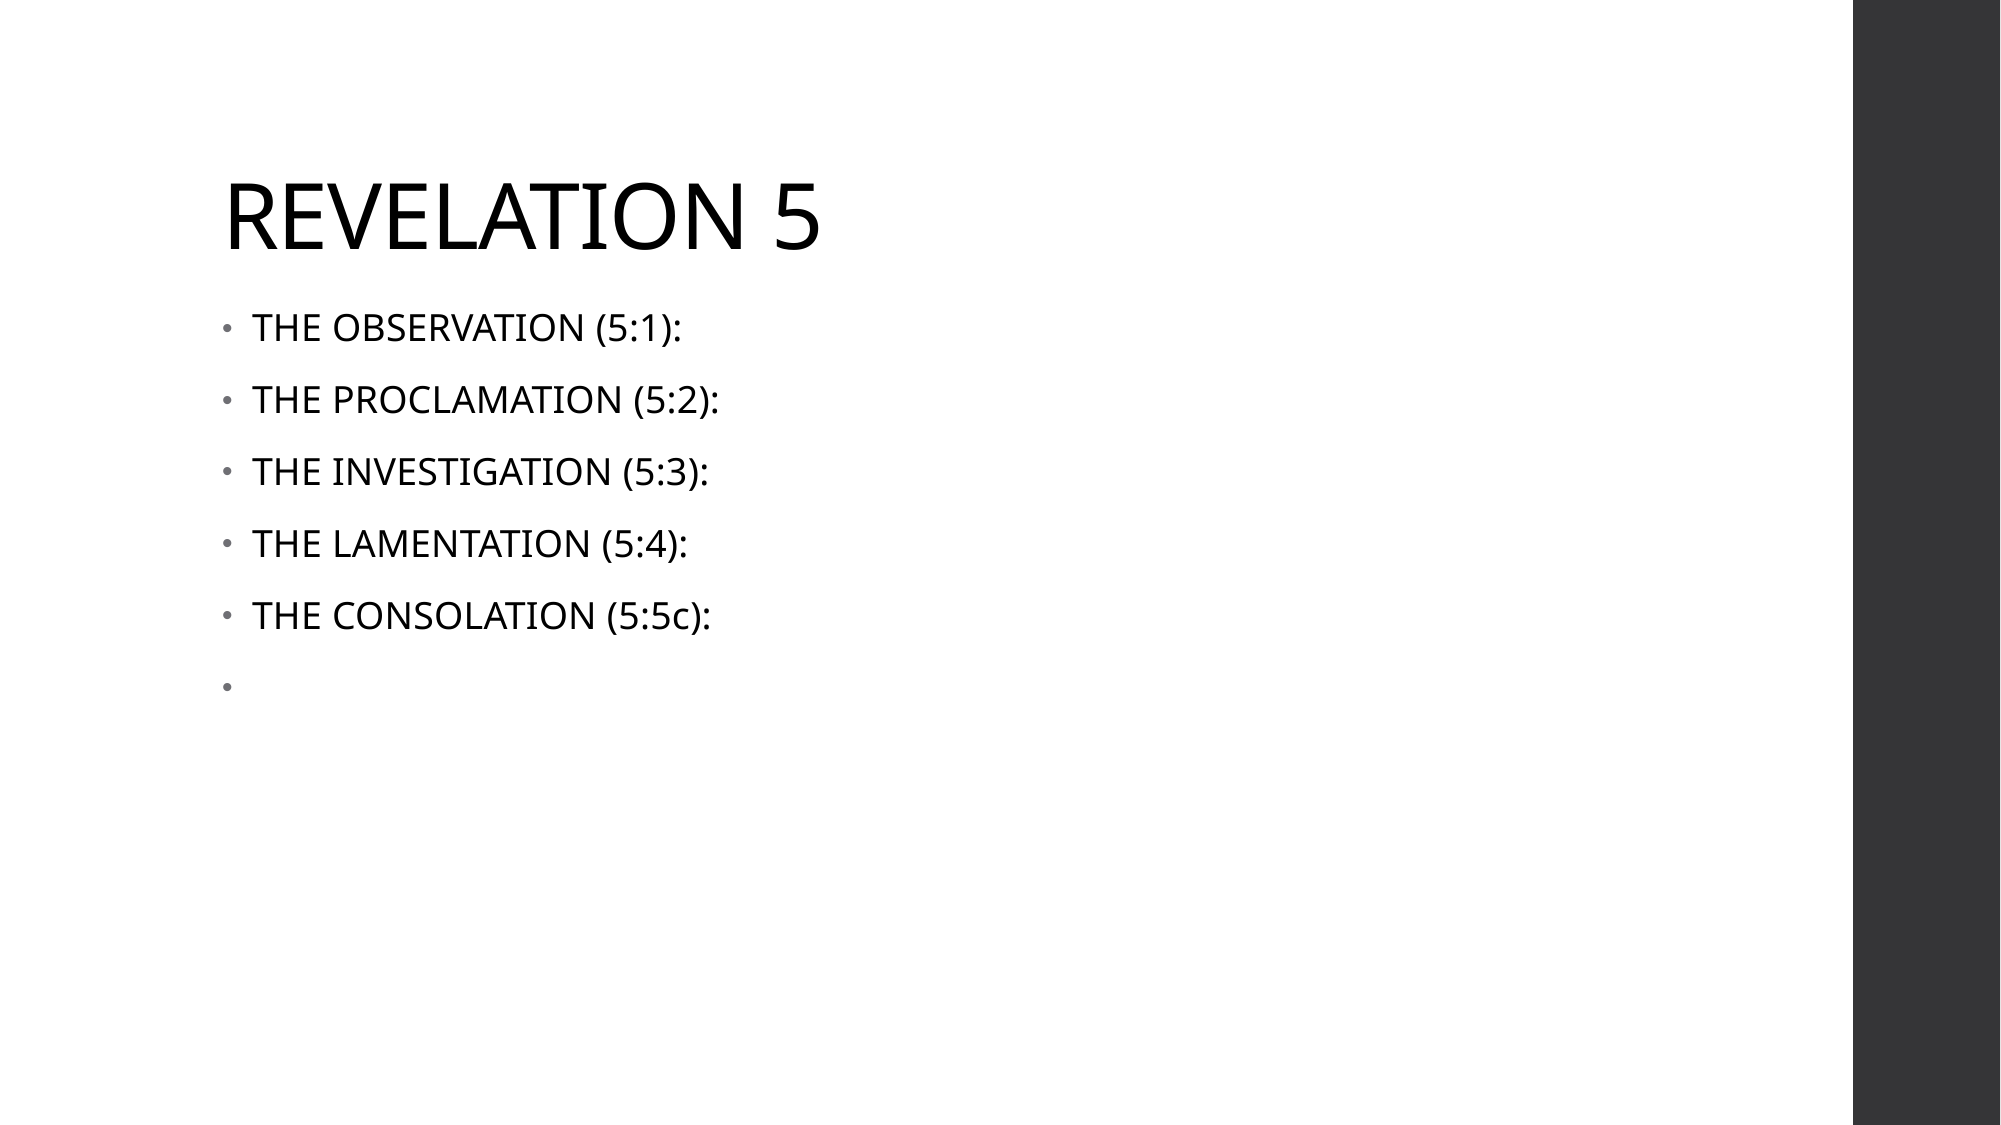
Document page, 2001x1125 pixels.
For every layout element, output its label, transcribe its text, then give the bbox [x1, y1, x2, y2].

list THE OBSERVATION (5:1): THE PROCLAMATION (5:2): THE INVESTIGATION (5:3): THE LAMENTATION (5:4): THE CONSOLATION (5:5c): [206, 299, 1617, 1014]
title REVELATION 5 [206, 60, 1797, 278]
